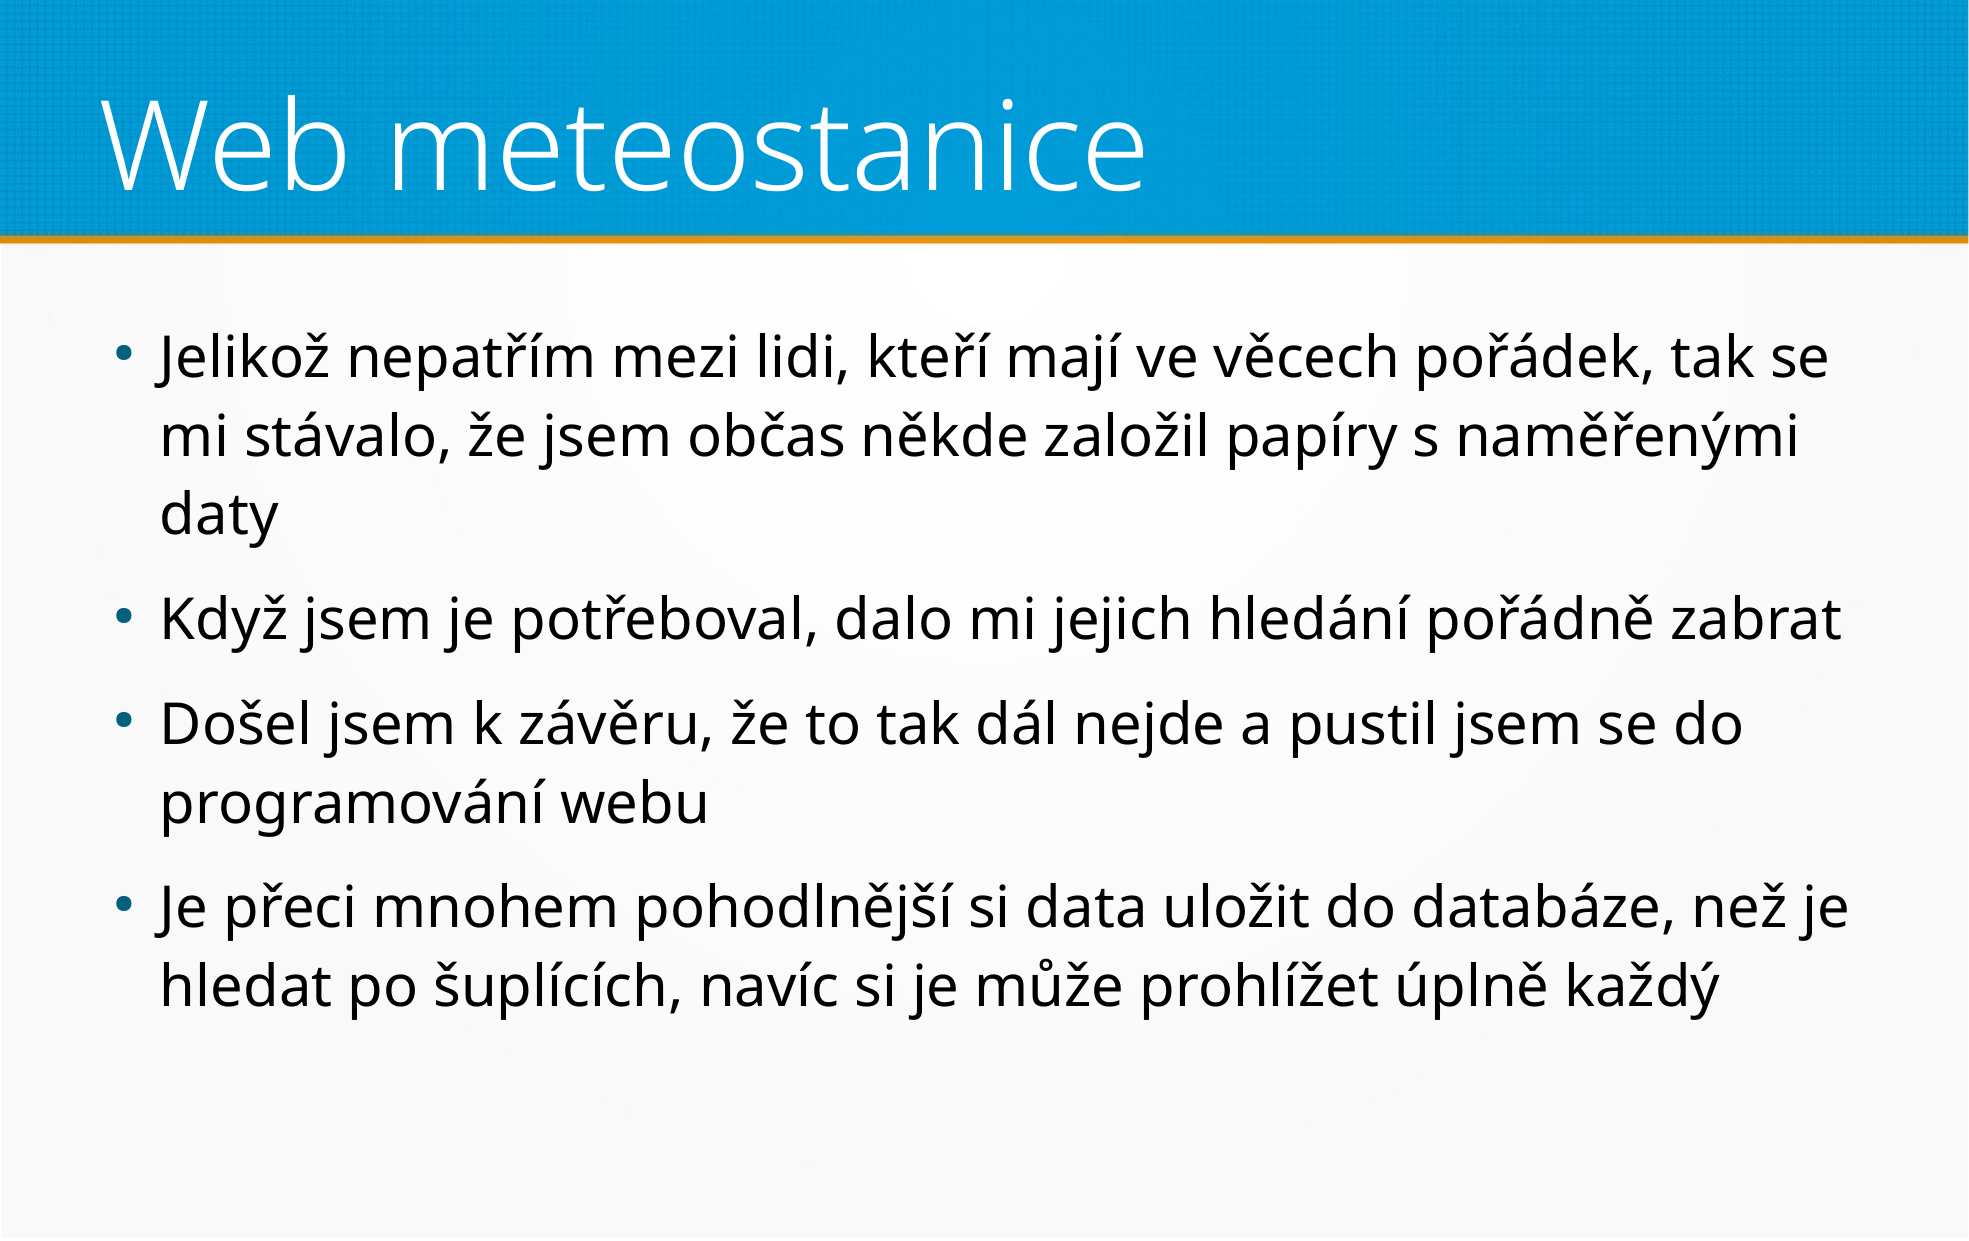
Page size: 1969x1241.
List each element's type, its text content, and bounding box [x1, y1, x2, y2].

title Web meteostanice [98, 19, 1870, 227]
picture [0, 233, 1969, 1241]
list Jelikož nepatřím mezi lidi, kteří mají ve věcech pořádek, tak se mi stávalo, že jsem občas někde založil papíry s naměřenými daty Když jsem je potřeboval, dalo mi jejich hledání pořádně zabrat Došel jsem k závěru, že to tak dál nejde a pustil jsem se do programování webu Je přeci mnohem pohodlnější si data uložit do databáze, než je hledat po šuplících, navíc si je může prohlížet úplně každý [98, 315, 1861, 1081]
